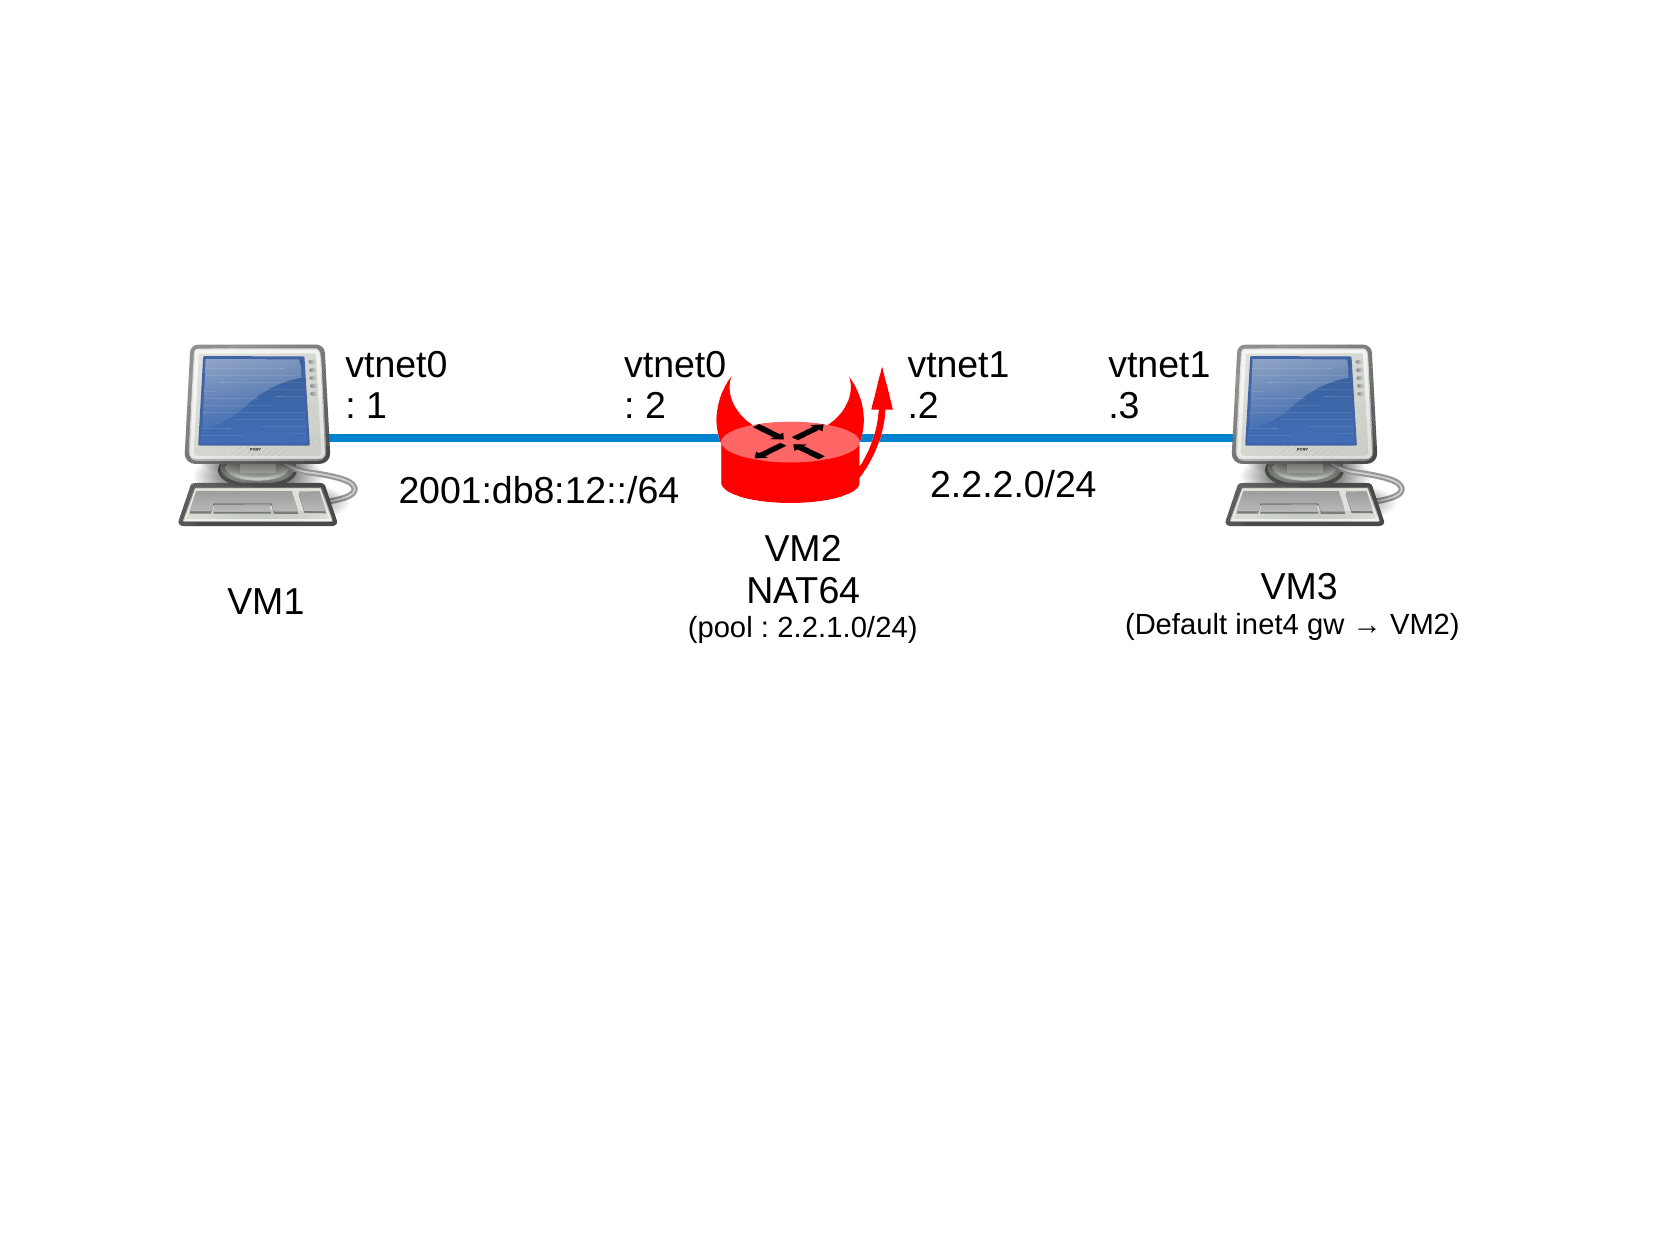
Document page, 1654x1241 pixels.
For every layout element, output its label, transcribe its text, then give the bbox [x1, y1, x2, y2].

text_box 2.2.2.0/24 [915, 456, 1241, 556]
picture [716, 364, 893, 503]
text_box VM1 [212, 573, 325, 642]
picture [1211, 332, 1414, 535]
text_box vtnet1 .2 [892, 335, 1093, 435]
text_box VM2 NAT64 (pool : 2.2.1.0/24) [673, 519, 934, 662]
text_box vtnet0 : 1 [367, 335, 532, 435]
text_box VM3 (Default inet4 gw → VM2) [1110, 558, 1489, 681]
text_box 2001:db8:12::/64 [383, 461, 721, 532]
text_box vtnet1 .3 [1093, 335, 1295, 435]
picture [164, 332, 367, 535]
text_box vtnet0 : 2 [609, 335, 811, 435]
